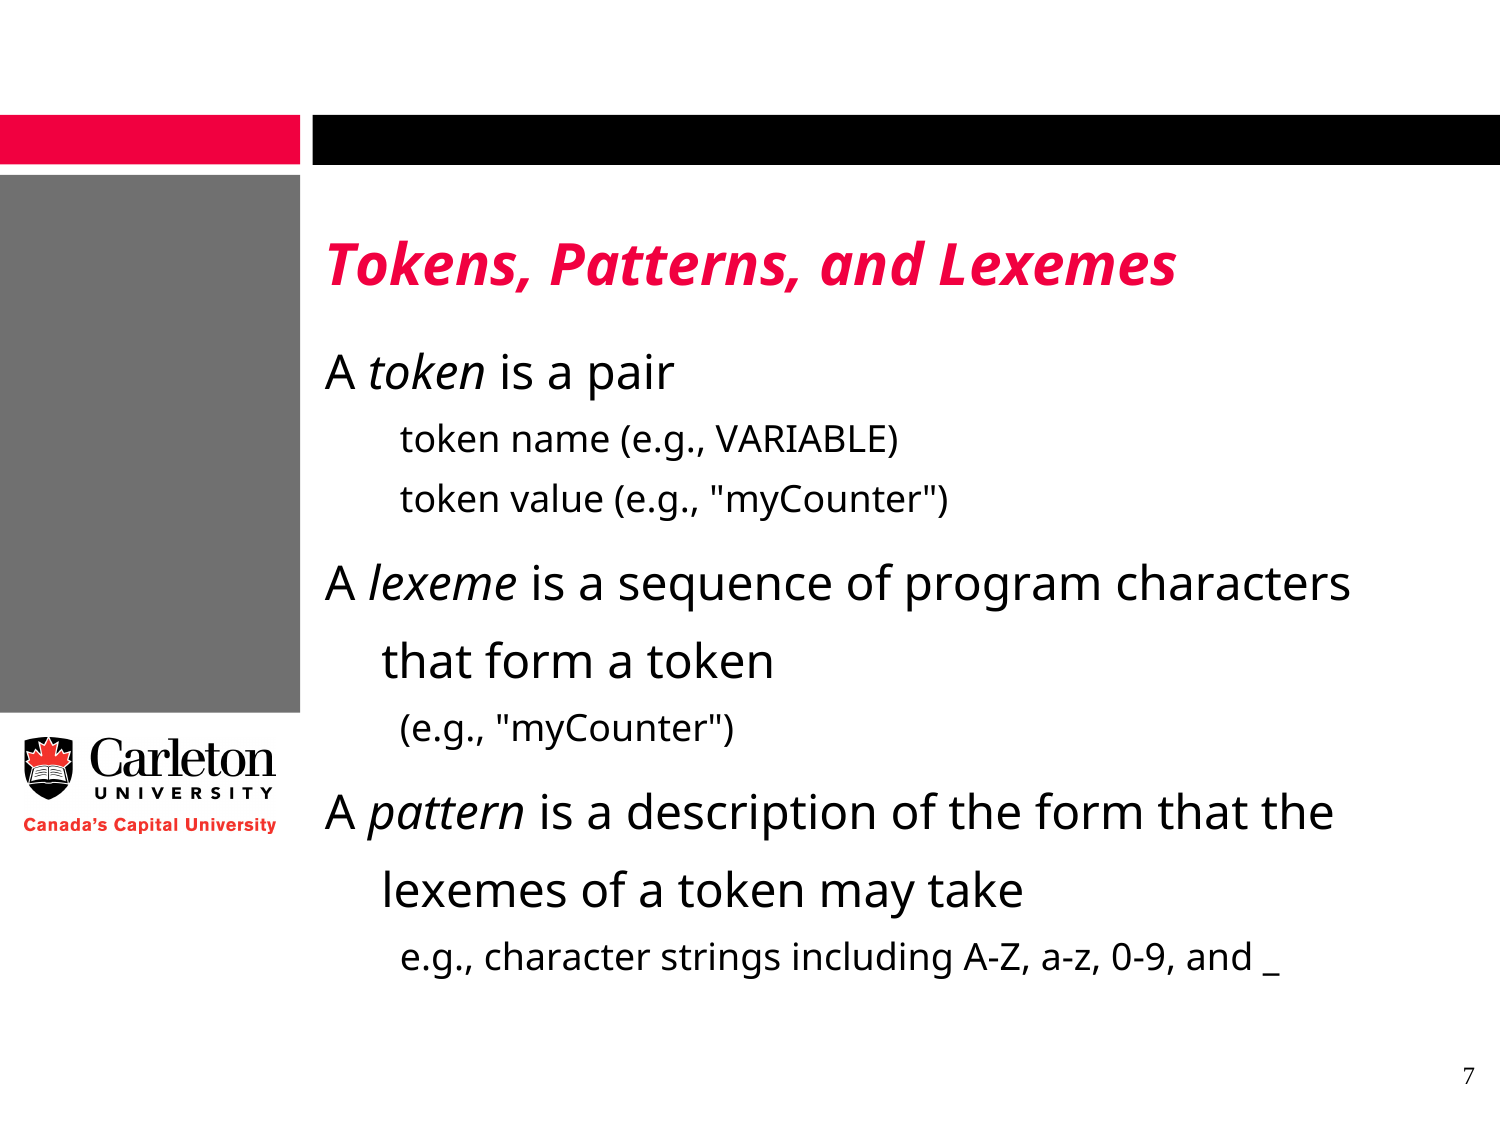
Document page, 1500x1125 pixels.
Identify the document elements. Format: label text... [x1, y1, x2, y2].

picture [24, 737, 276, 834]
title Tokens, Patterns, and Lexemes [324, 194, 1450, 324]
list A token is a pair token name (e.g., VARIABLE) token value (e.g., "myCounter") A lexeme is a sequence of program characters that form a token (e.g., "myCounter") A pattern is a description of the form that the lexemes of a token may take e.g., character strings including A-Z, a-z, 0-9, and _ [324, 324, 1450, 1036]
